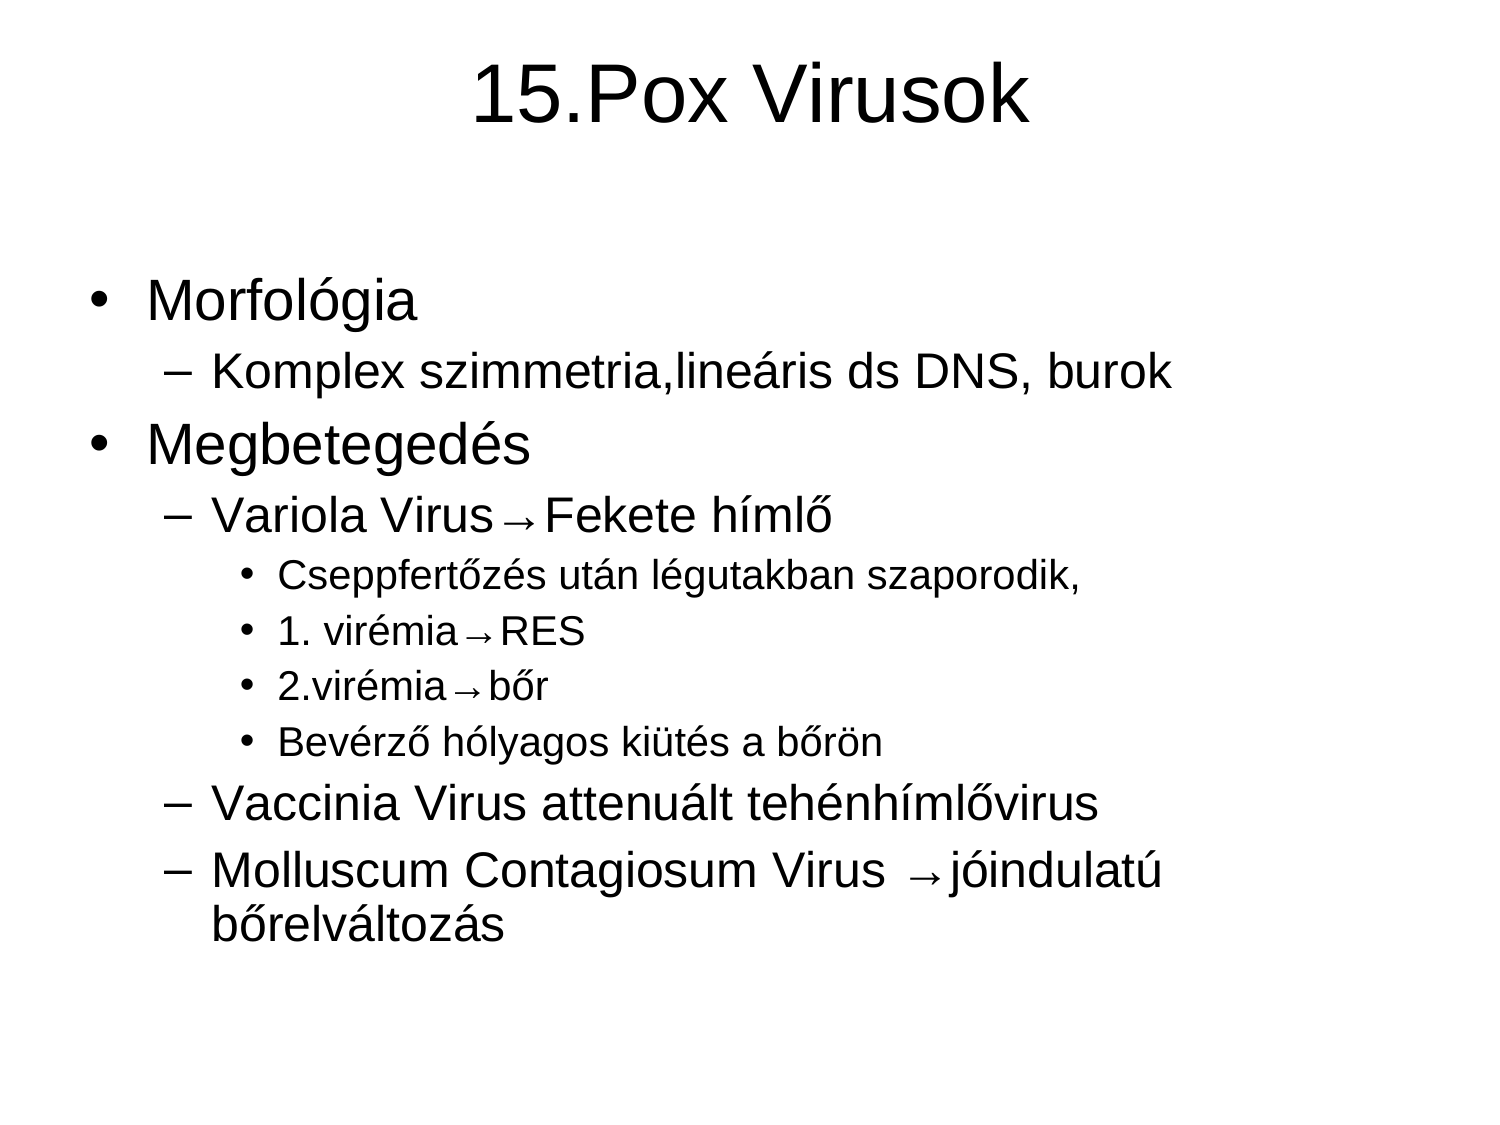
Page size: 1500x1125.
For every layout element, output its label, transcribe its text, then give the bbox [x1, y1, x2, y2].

list Morfológia Komplex szimmetria,lineáris ds DNS, burok Megbetegedés Variola Virus→Fekete hímlő Cseppfertőzés után légutakban szaporodik, 1. virémia→RES 2.virémia→bőr Bevérző hólyagos kiütés a bőrön Vaccinia Virus attenuált tehénhímlővirus Molluscum Contagiosum Virus →jóindulatú bőrelváltozás [75, 262, 1426, 1005]
title 15.Pox Virusok [75, 31, 1426, 247]
